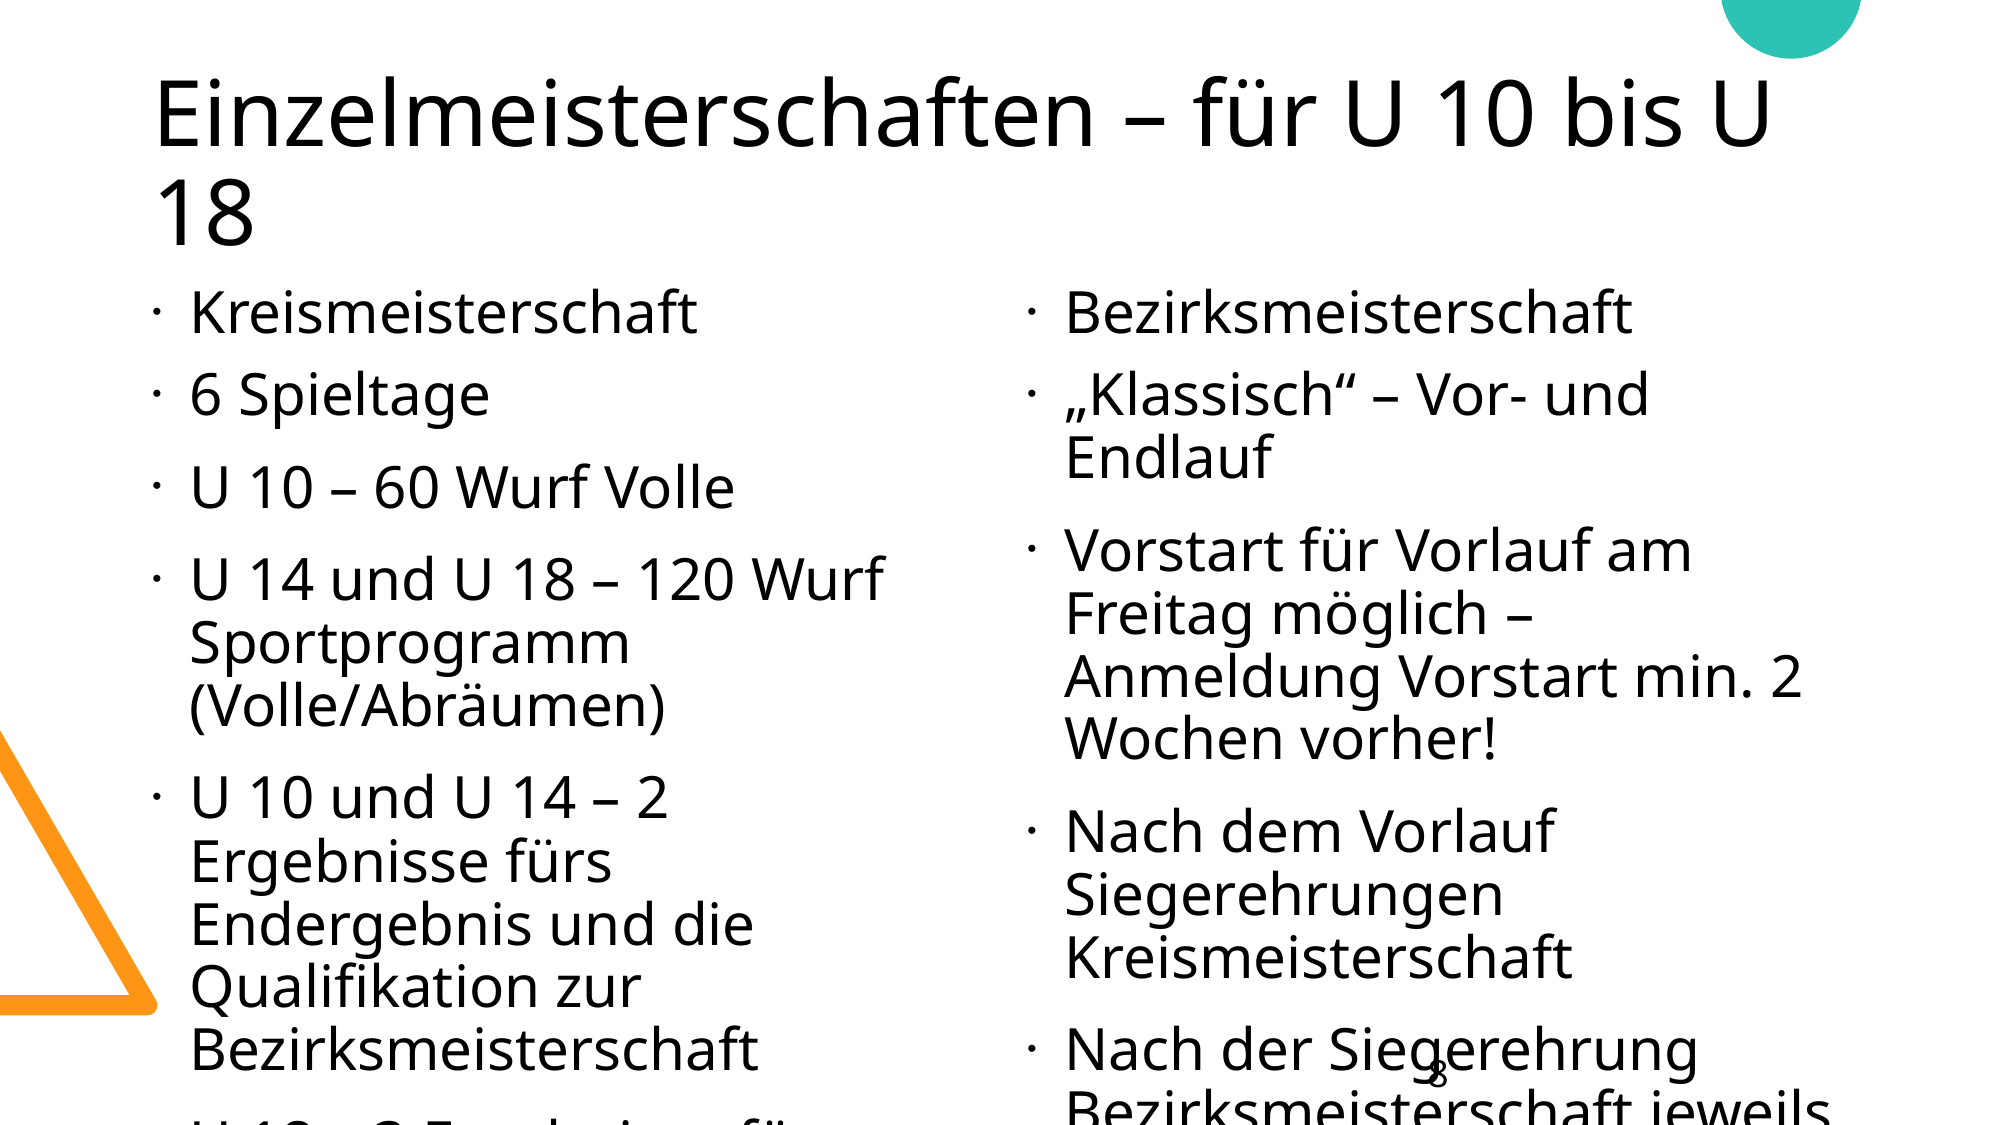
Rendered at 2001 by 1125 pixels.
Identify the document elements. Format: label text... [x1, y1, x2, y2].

slide_number <Nummer> [1412, 1042, 1863, 1103]
list „Klassisch“ – Vor- und Endlauf Vorstart für Vorlauf am Freitag möglich – Anmeldung Vorstart min. 2 Wochen vorher! Nach dem Vorlauf Siegerehrungen Kreismeisterschaft Nach der Siegerehrung Bezirksmeisterschaft jeweils Infos zur Bayerischen [1012, 357, 1874, 1016]
list 6 Spieltage U 10 – 60 Wurf Volle U 14 und U 18 – 120 Wurf Sportprogramm (Volle/Abräumen) U 10 und U 14 – 2 Ergebnisse fürs Endergebnis und die Qualifikation zur Bezirksmeisterschaft U 18 – 3 Ergebnisse für Endergebnis/Qualifikation [137, 357, 984, 1103]
list Kreismeisterschaft [137, 275, 984, 357]
title Einzelmeisterschaften – für U 10 bis U 18 [137, 59, 1863, 278]
list Bezirksmeisterschaft [1012, 275, 1863, 357]
